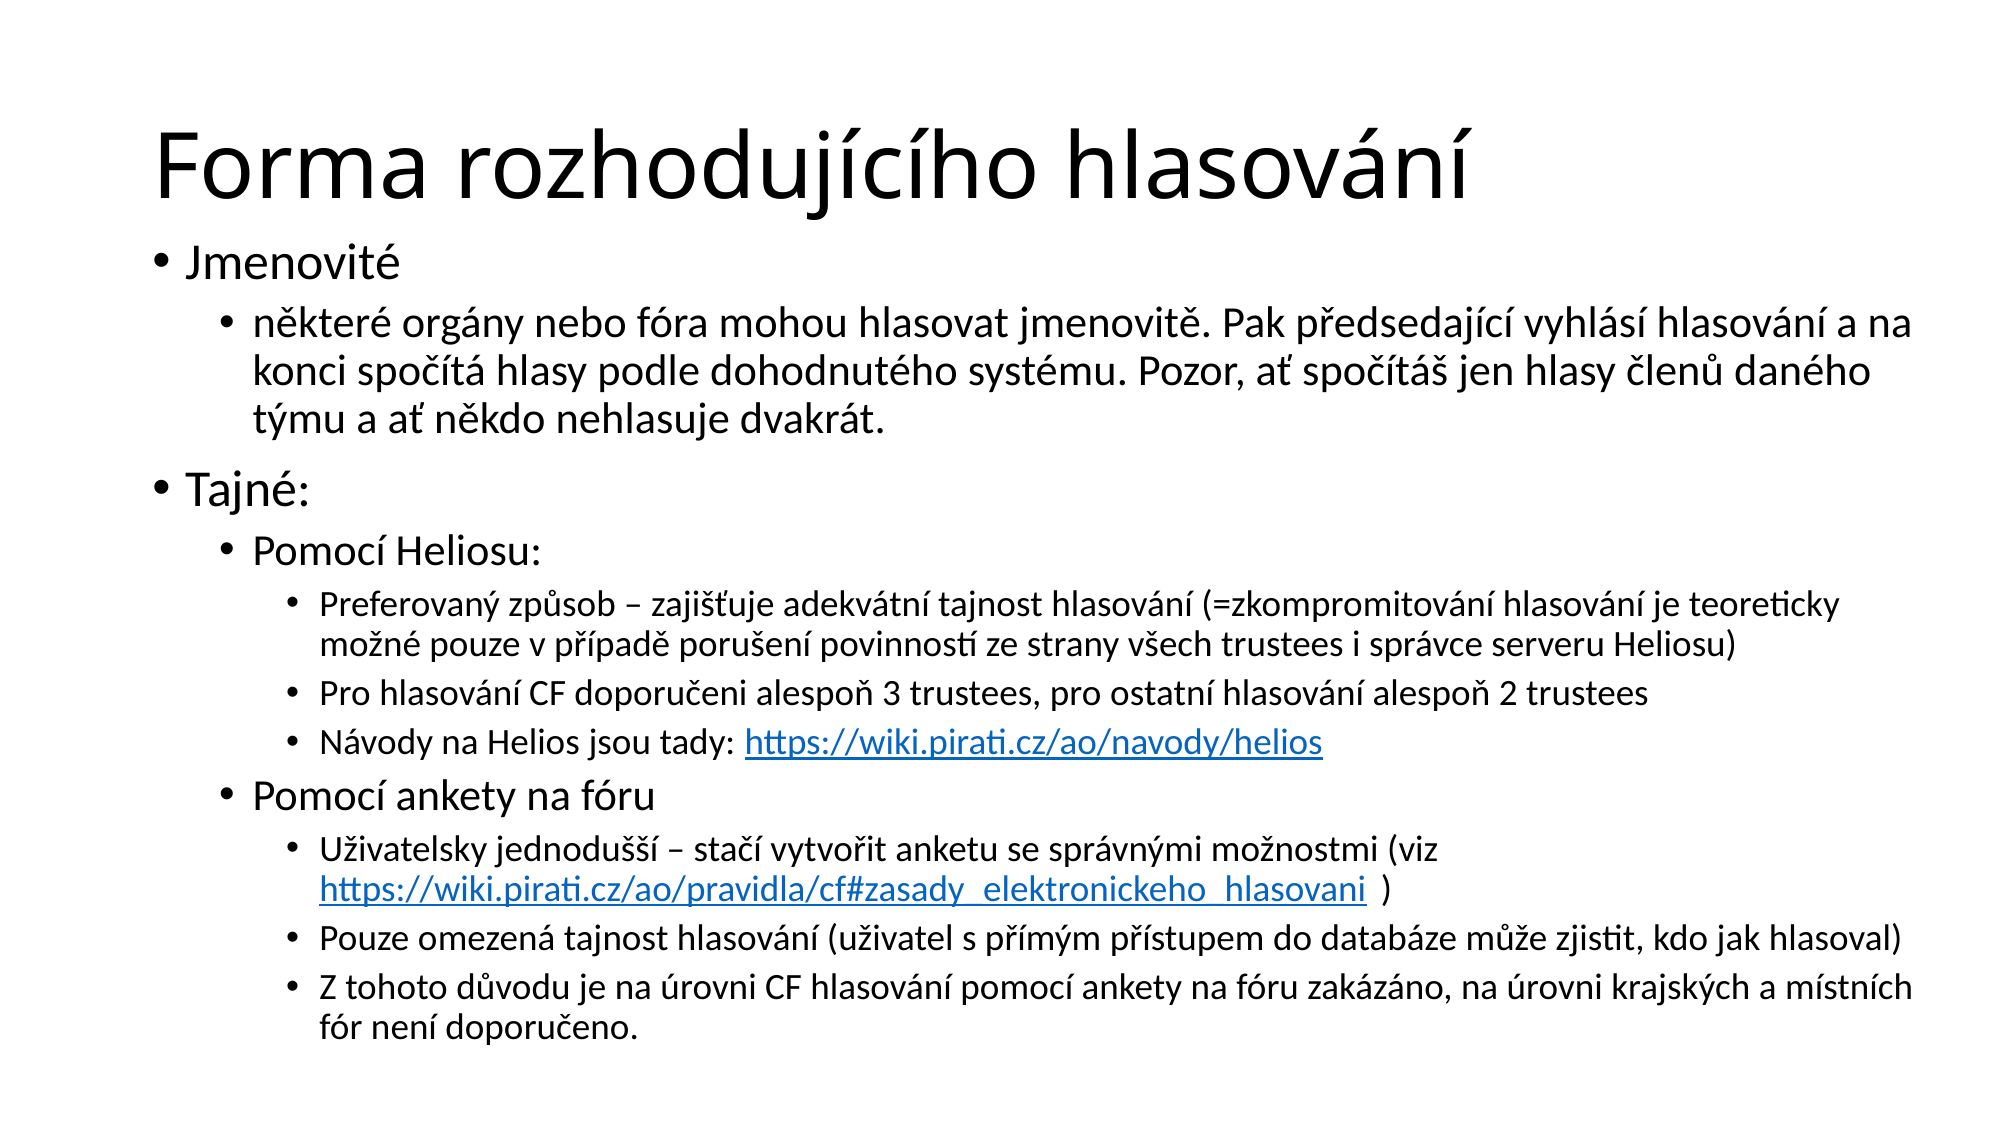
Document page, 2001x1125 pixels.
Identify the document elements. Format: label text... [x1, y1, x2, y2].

list Jmenovité některé orgány nebo fóra mohou hlasovat jmenovitě. Pak předsedající vyhlásí hlasování a na konci spočítá hlasy podle dohodnutého systému. Pozor, ať spočítáš jen hlasy členů daného týmu a ať někdo nehlasuje dvakrát. Tajné: Pomocí Heliosu: Preferovaný způsob – zajišťuje adekvátní tajnost hlasování (=zkompromitování hlasování je teoreticky možné pouze v případě porušení povinností ze strany všech trustees i správce serveru Heliosu) Pro hlasování CF doporučeni alespoň 3 trustees, pro ostatní hlasování alespoň 2 trustees Návody na Helios jsou tady: https://wiki.pirati.cz/ao/navody/helios Pomocí ankety na fóru Uživatelsky jednodušší – stačí vytvořit anketu se správnými možnostmi (viz https://wiki.pirati.cz/ao/pravidla/cf#zasady_elektronickeho_hlasovani ) Pouze omezená tajnost hlasování (uživatel s přímým přístupem do databáze může zjistit, kdo jak hlasoval) Z tohoto důvodu je na úrovni CF hlasování pomocí ankety na fóru zakázáno, na úrovni krajských a místních fór není doporučeno. [137, 227, 1938, 1066]
title Forma rozhodujícího hlasování [137, 59, 1863, 227]
